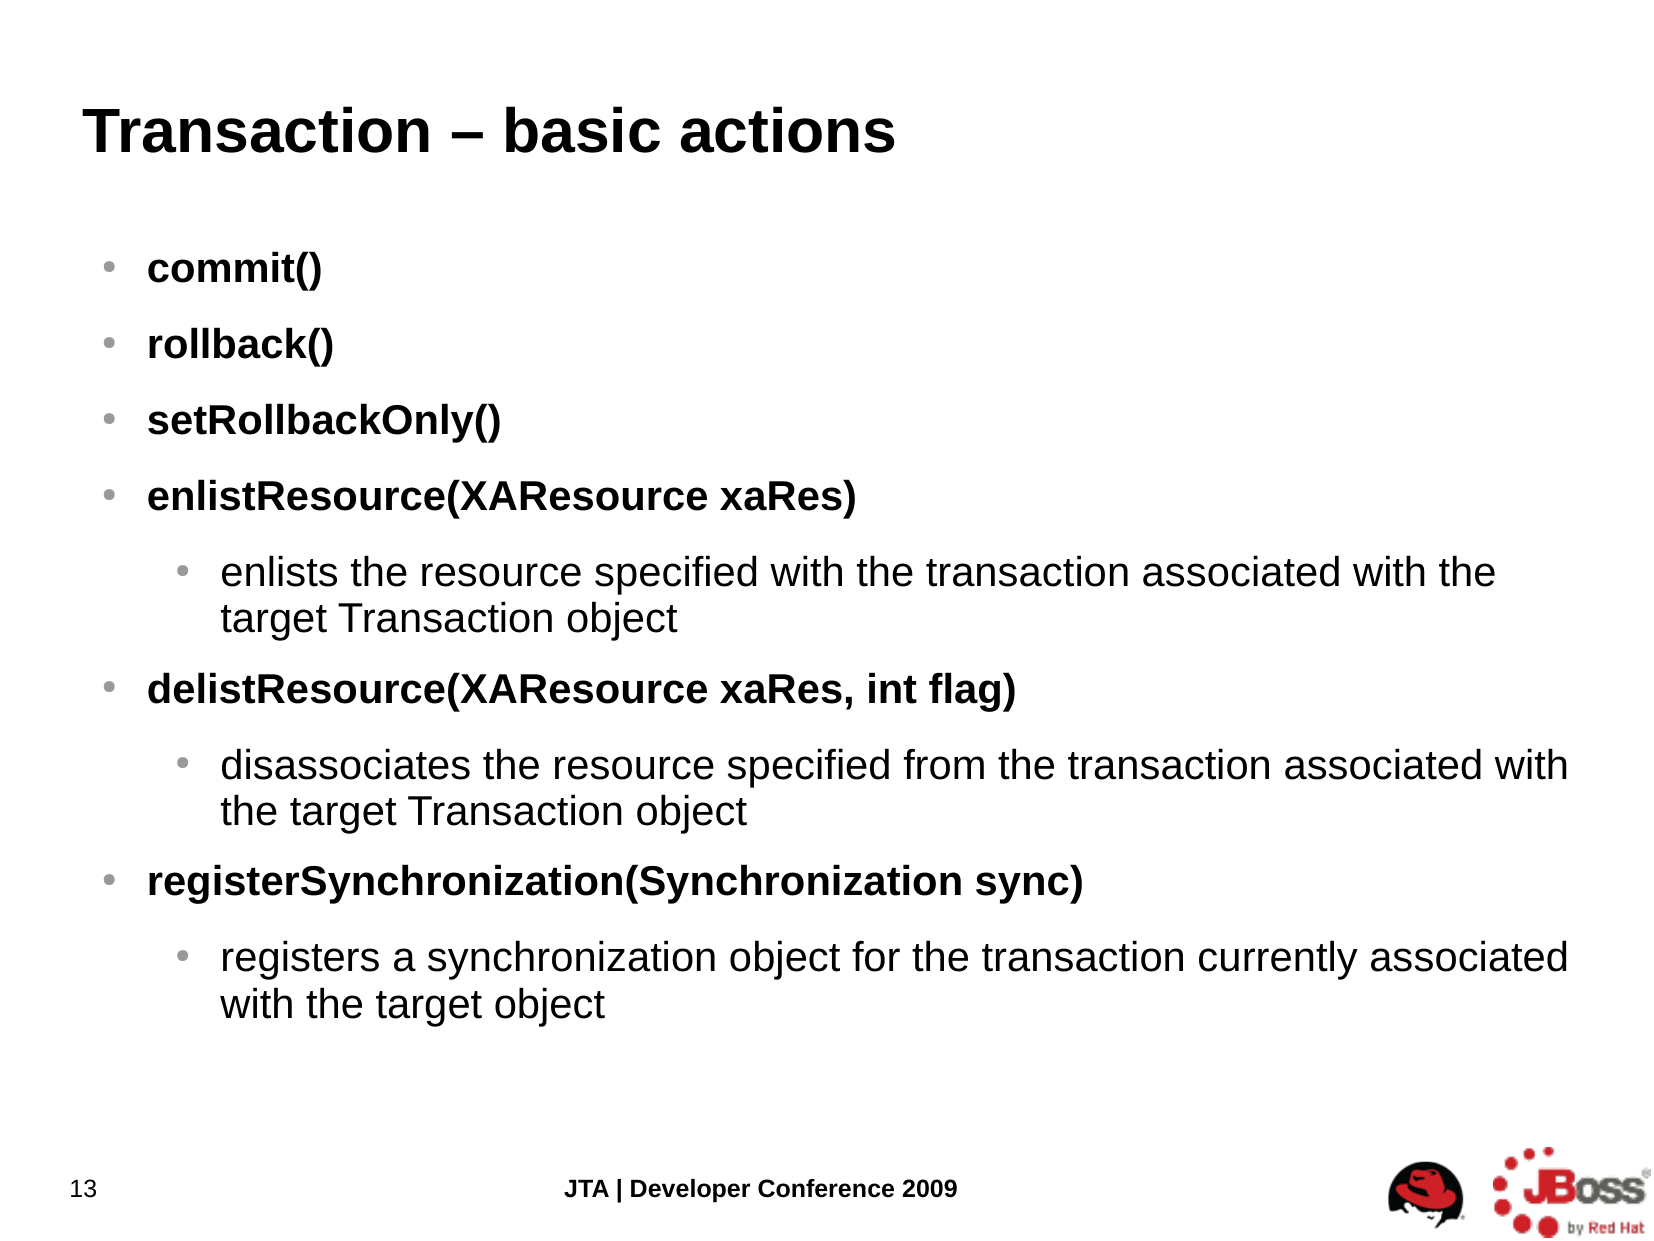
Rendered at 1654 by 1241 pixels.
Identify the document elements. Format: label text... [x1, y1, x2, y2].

list commit() rollback() setRollbackOnly() enlistResource(XAResource xaRes) enlists the resource specified with the transaction associated with the target Transaction object delistResource(XAResource xaRes, int flag) disassociates the resource specified from the transaction associated with the target Transaction object registerSynchronization(Synchronization sync) registers a synchronization object for the transaction currently associated with the target object [86, 244, 1576, 1027]
picture [1387, 1159, 1471, 1238]
title Transaction – basic actions [82, 45, 1571, 218]
picture [1493, 1147, 1651, 1238]
